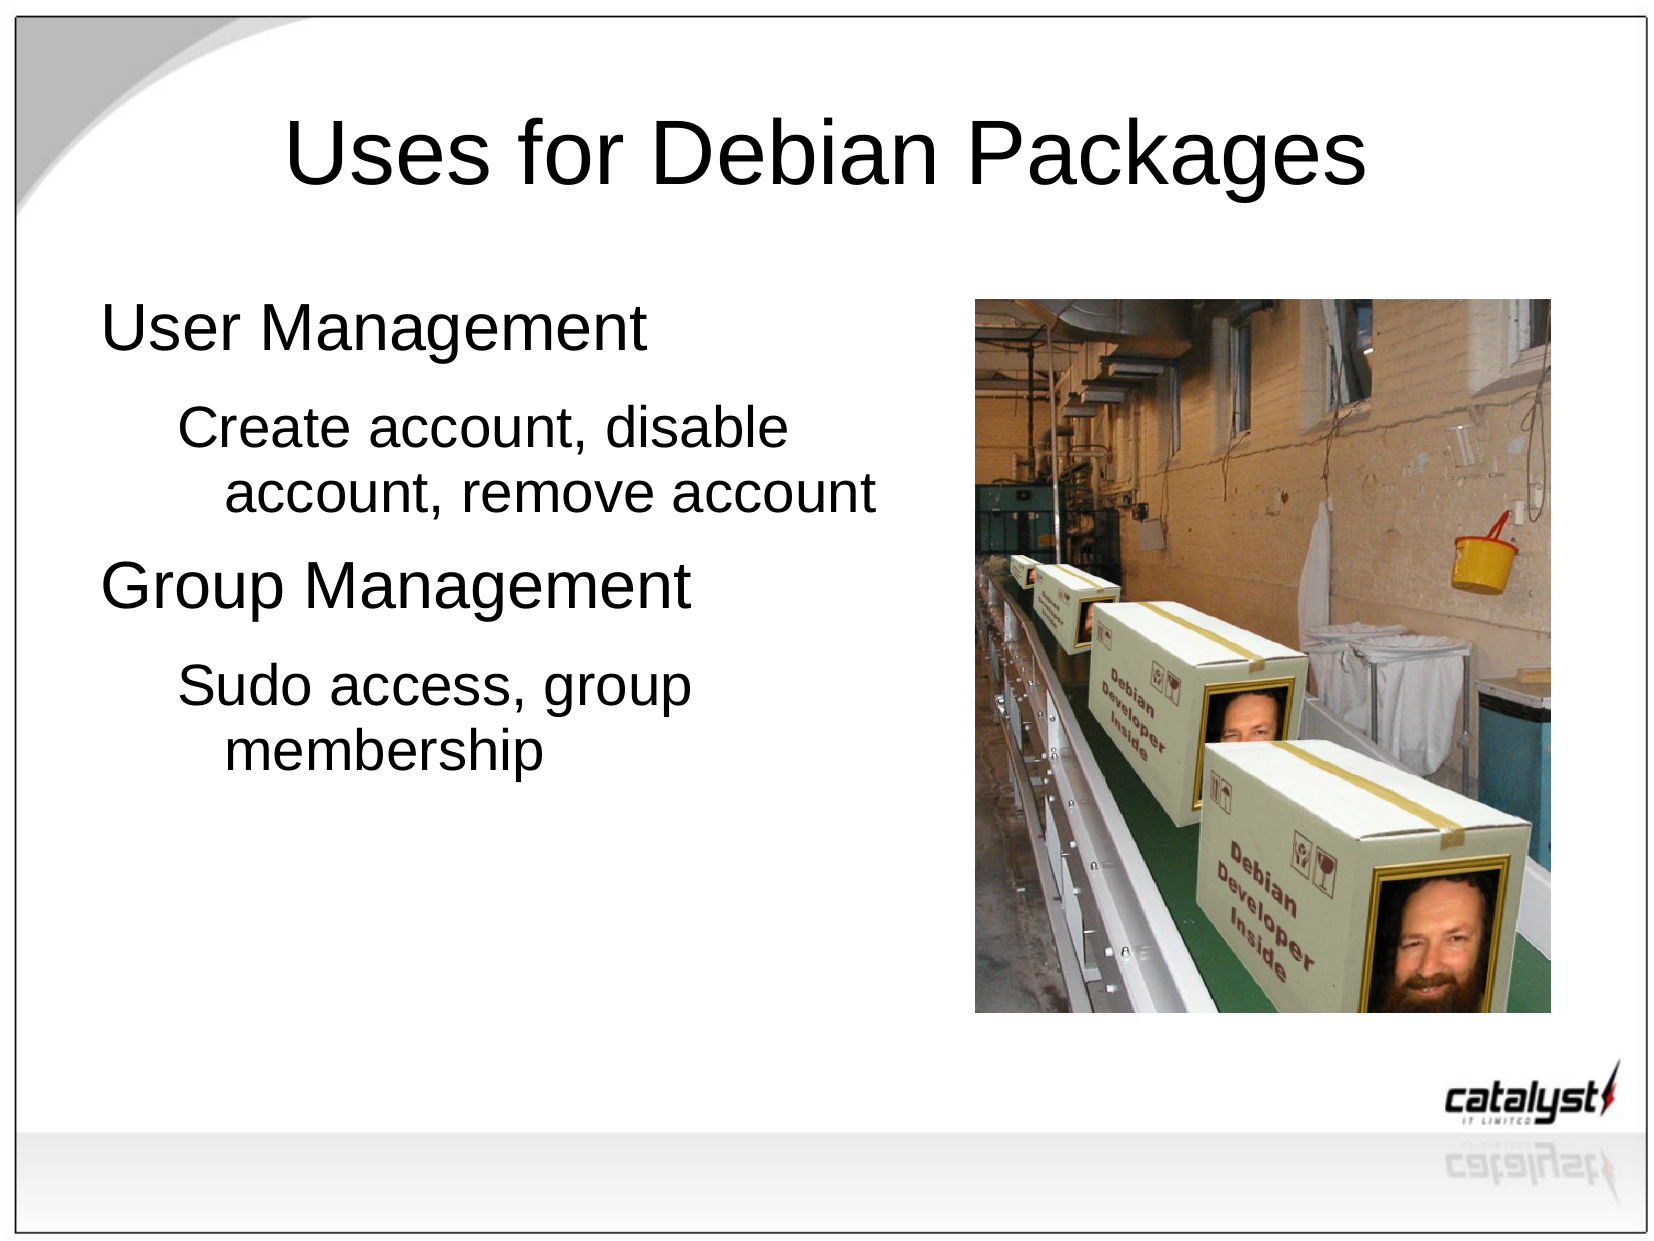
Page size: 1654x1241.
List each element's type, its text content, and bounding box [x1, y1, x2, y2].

list User Management Create account, disable account, remove account Group Management Sudo access, group membership [82, 290, 938, 1109]
picture [4, 5, 1654, 1241]
title Uses for Debian Packages [82, 49, 1571, 257]
